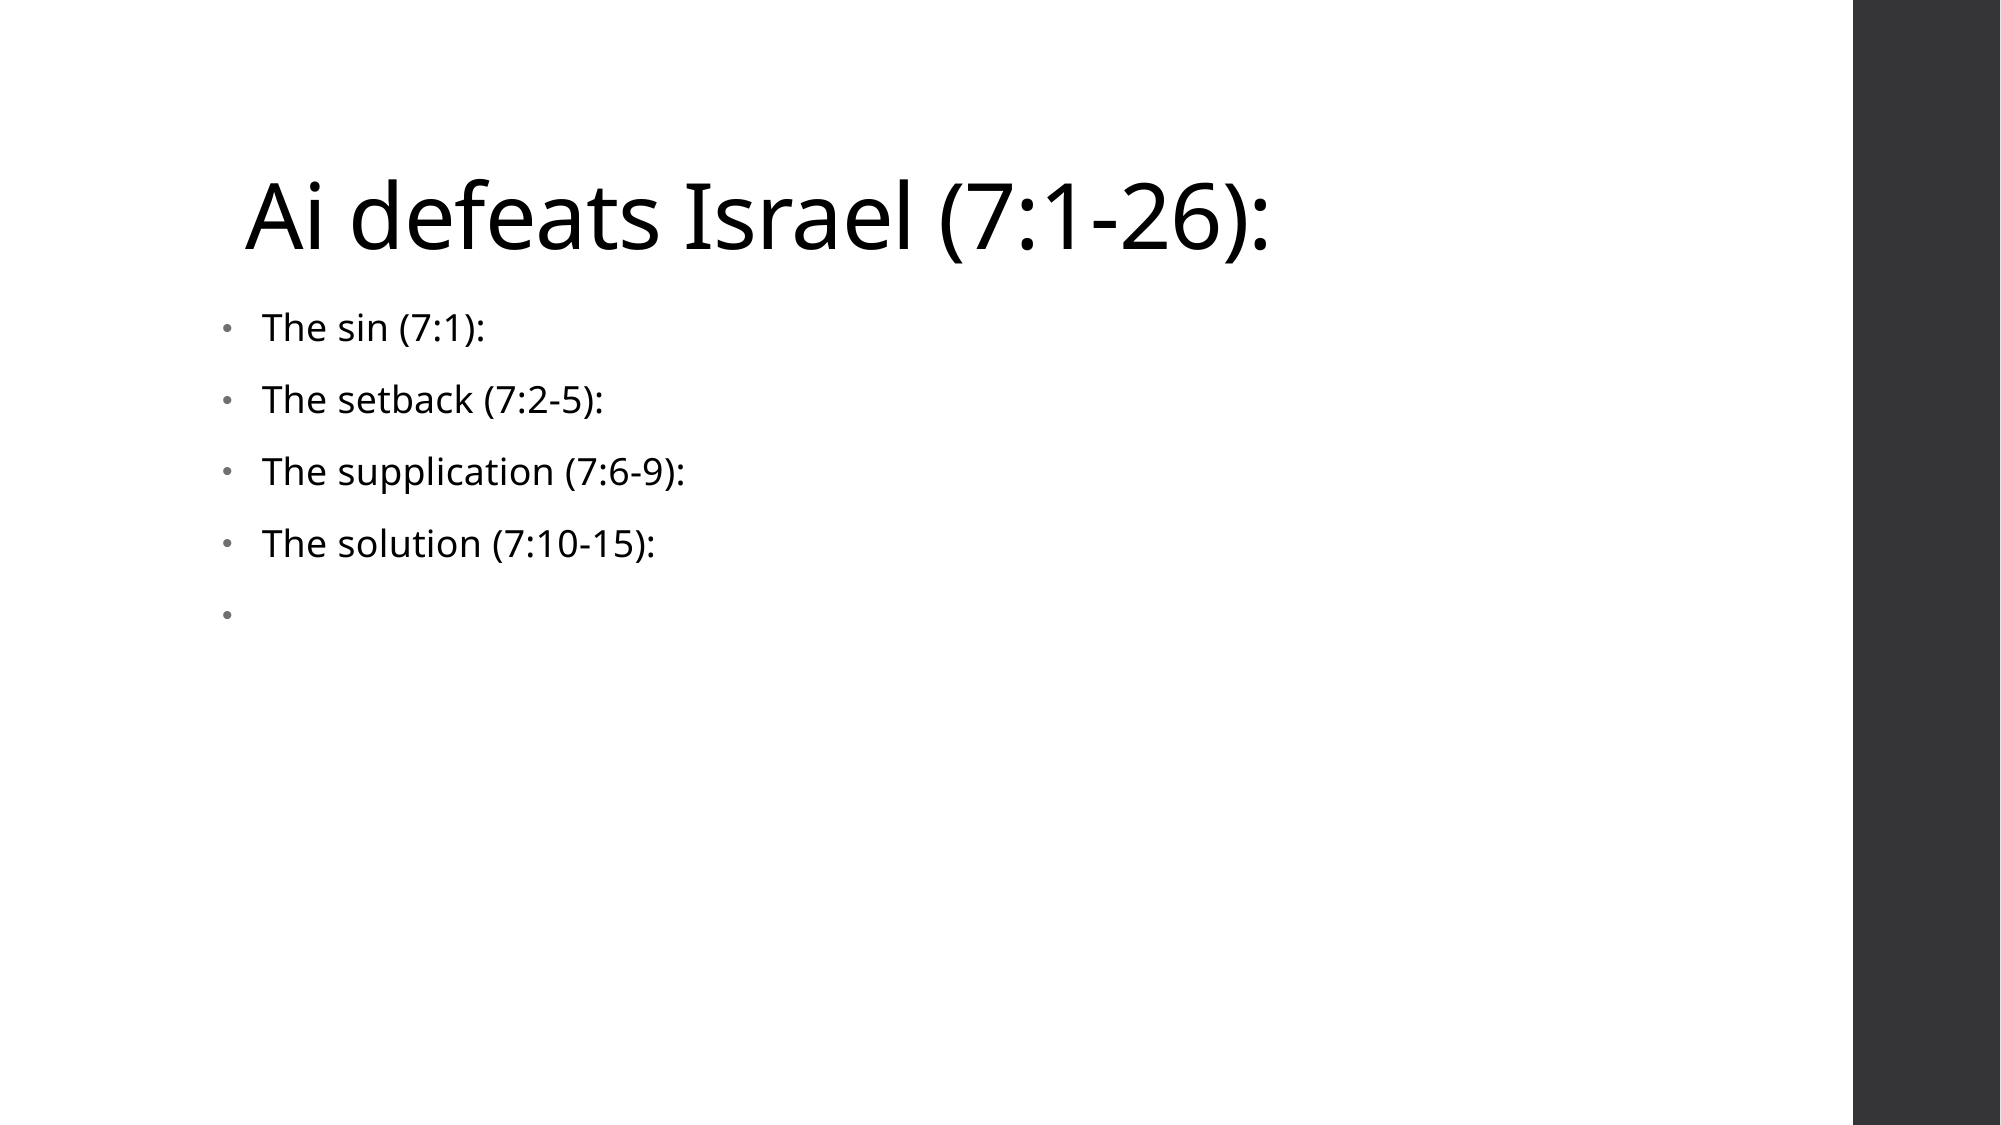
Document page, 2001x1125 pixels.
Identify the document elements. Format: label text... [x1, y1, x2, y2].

list The sin (7:1): The setback (7:2-5): The supplication (7:6-9): The solution (7:10-15): [206, 299, 1617, 1014]
title Ai defeats Israel (7:1-26): [206, 60, 1797, 278]
